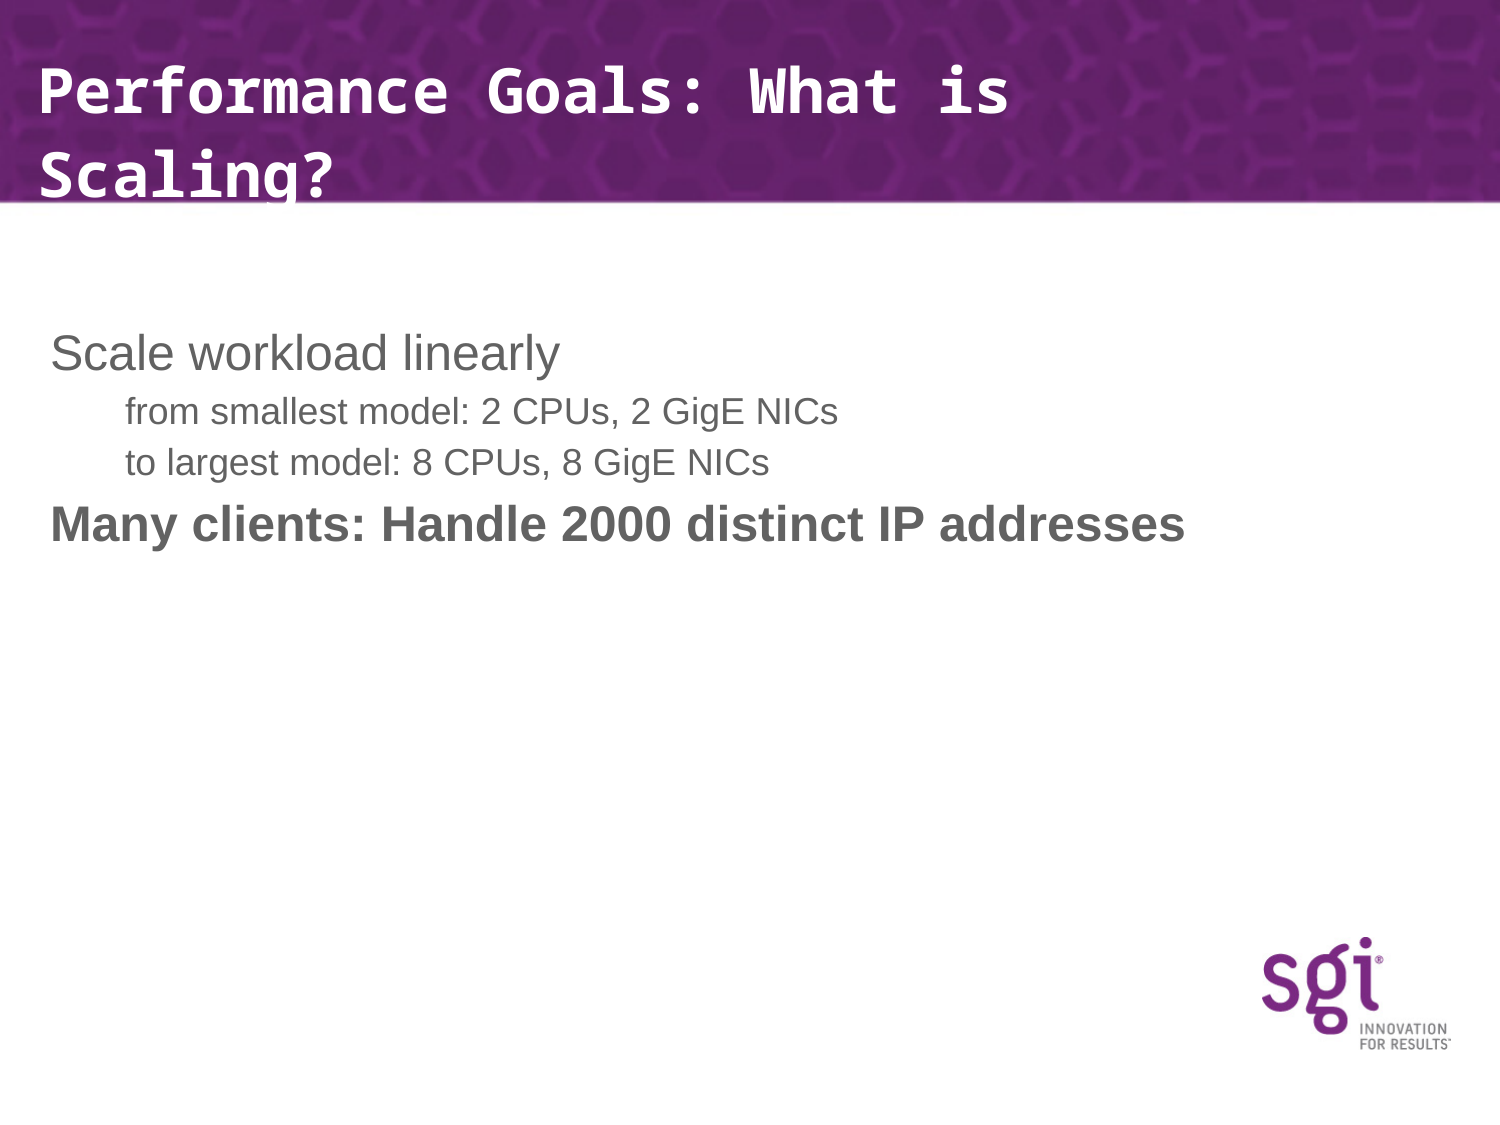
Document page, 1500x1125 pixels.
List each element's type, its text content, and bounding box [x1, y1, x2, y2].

list Scale workload linearly from smallest model: 2 CPUs, 2 GigE NICs to largest model: 8 CPUs, 8 GigE NICs Many clients: Handle 2000 distinct IP addresses [50, 324, 1326, 863]
picture [0, 0, 1500, 1050]
title Performance Goals: What is Scaling? [37, 37, 1313, 226]
